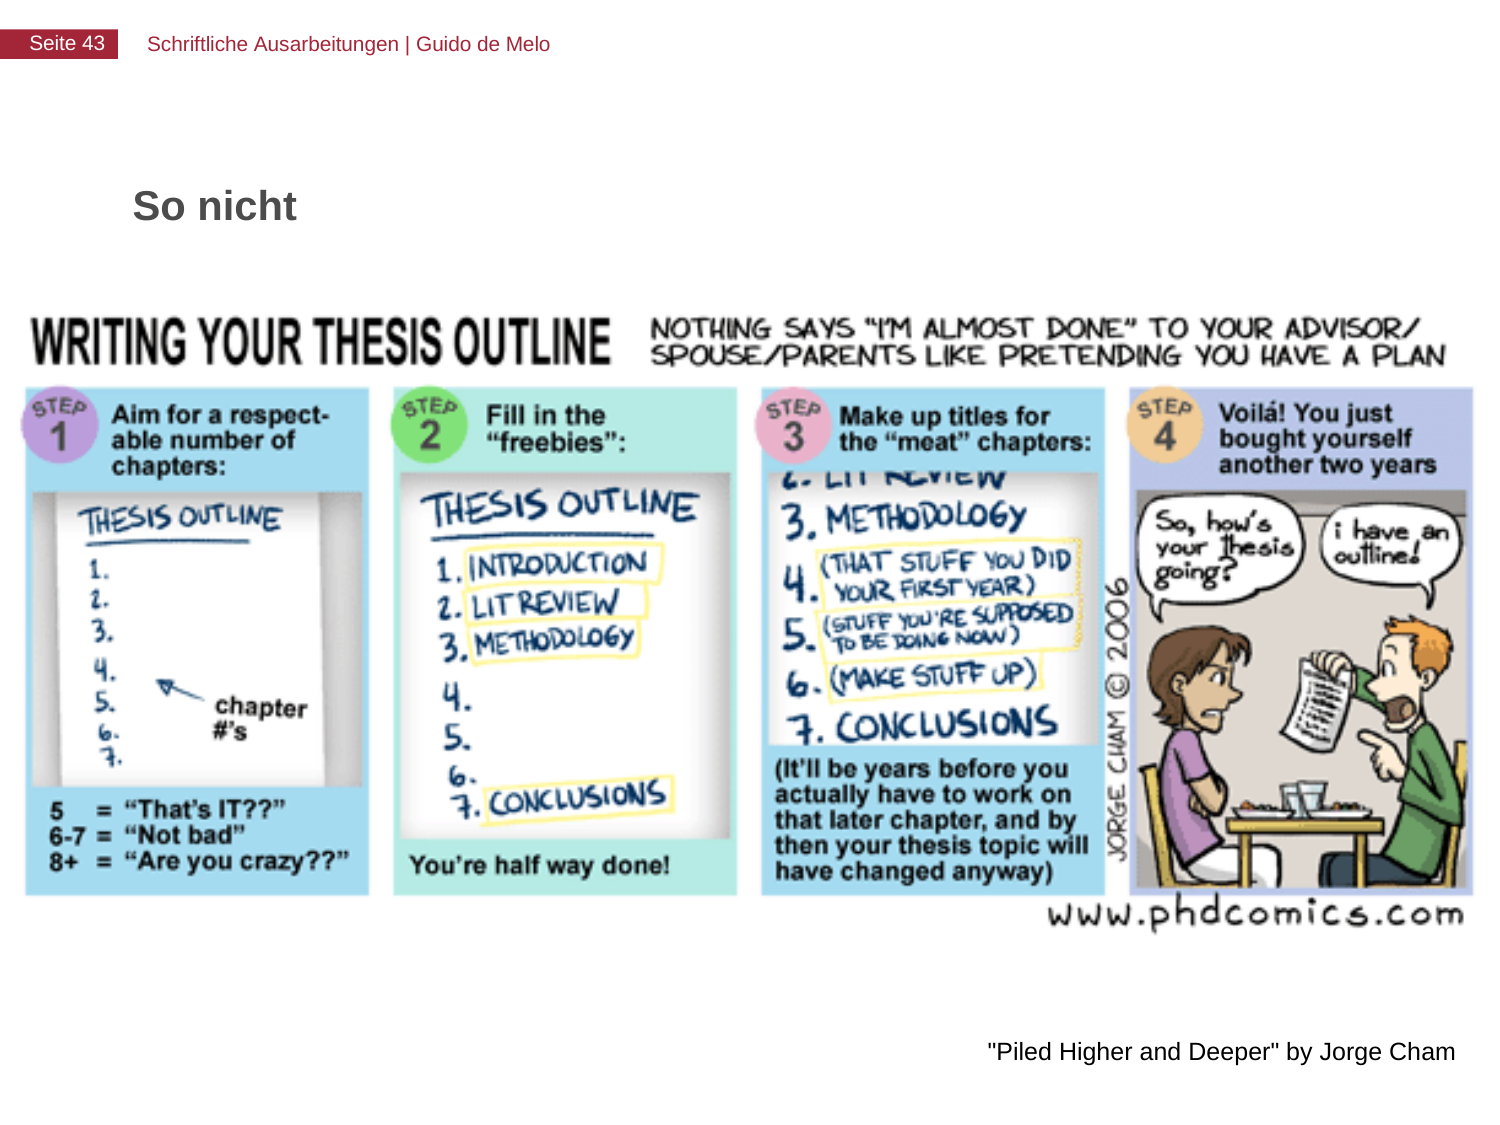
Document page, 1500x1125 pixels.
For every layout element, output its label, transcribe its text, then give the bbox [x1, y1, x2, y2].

text_box "Piled Higher and Deeper" by Jorge Cham [972, 1030, 1472, 1074]
title So nicht [132, 149, 1413, 258]
picture [14, 299, 1486, 938]
